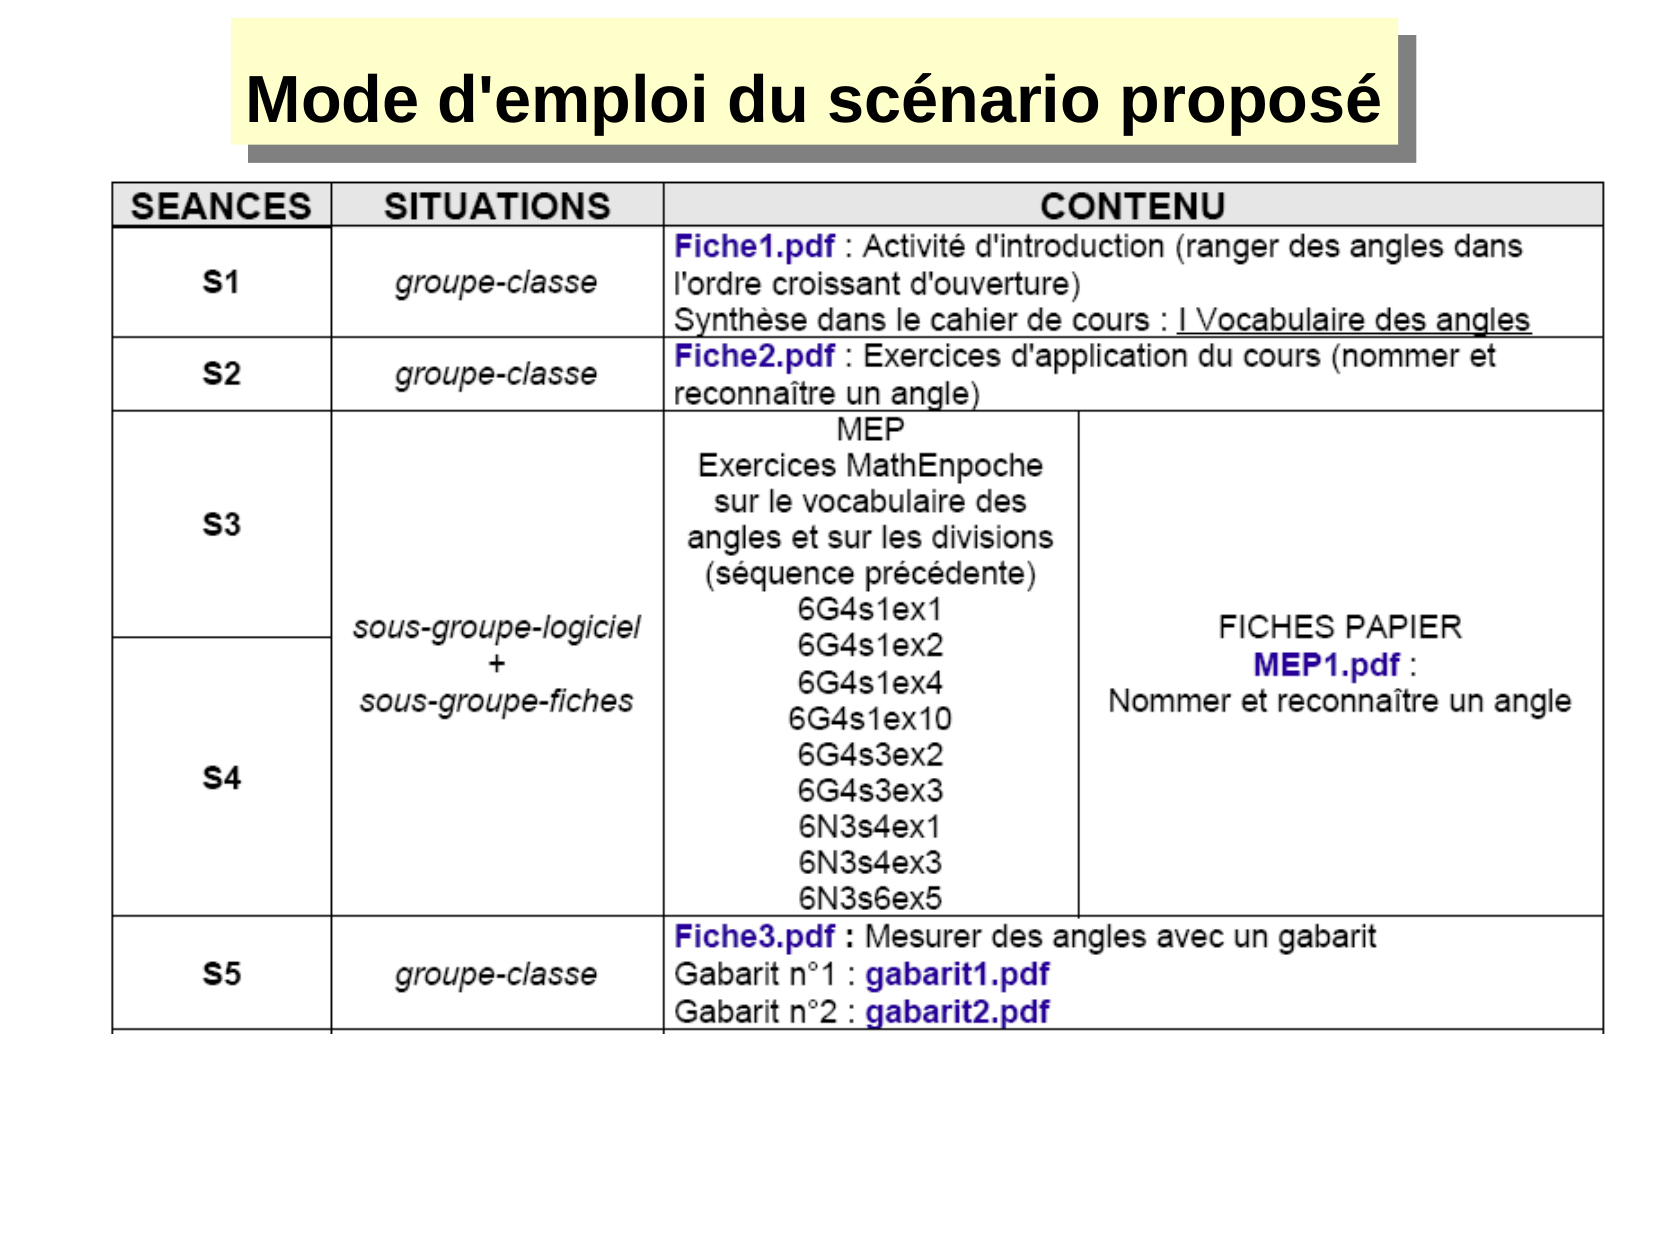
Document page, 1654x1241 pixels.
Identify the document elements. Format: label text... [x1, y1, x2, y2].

picture [101, 173, 1610, 1034]
text_box Mode d'emploi du scénario proposé [230, 17, 1399, 108]
